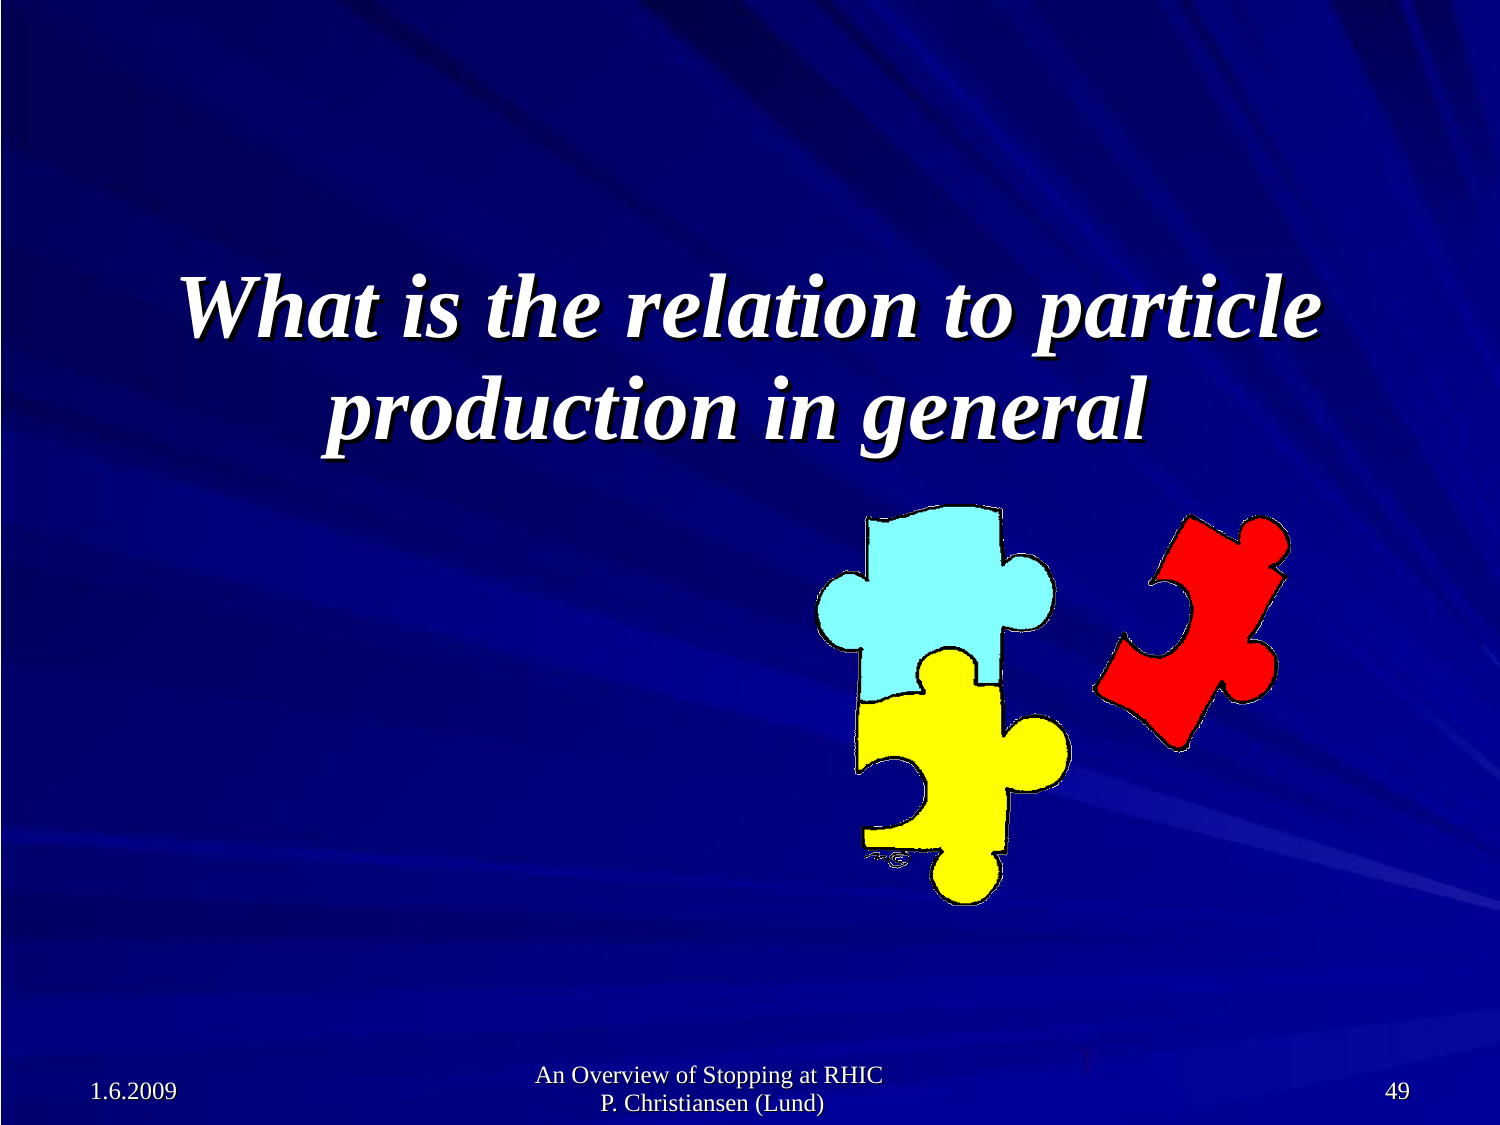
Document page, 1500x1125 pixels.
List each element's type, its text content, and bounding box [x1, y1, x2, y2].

title What is the relation to particle production in general [75, 255, 1425, 459]
picture [1, 0, 1500, 1125]
